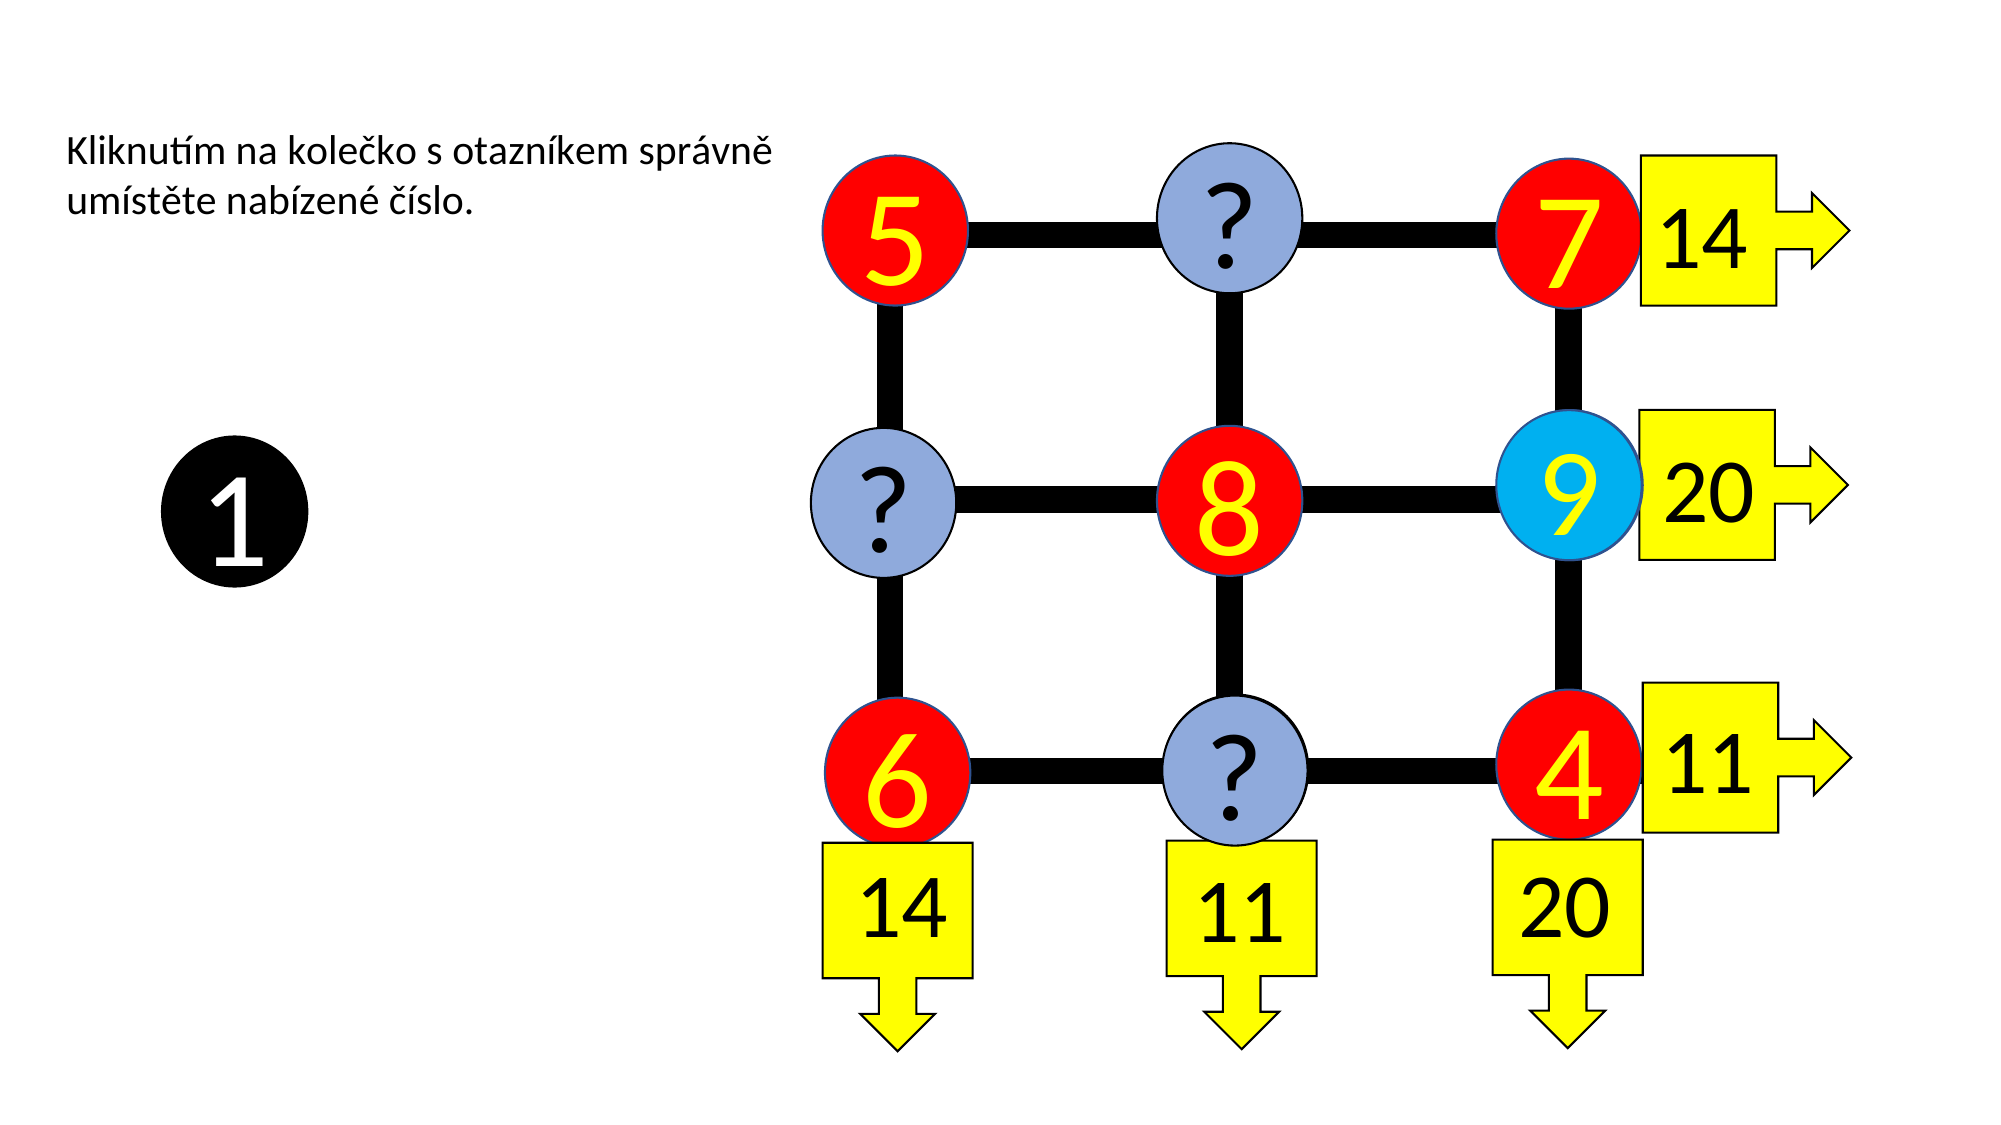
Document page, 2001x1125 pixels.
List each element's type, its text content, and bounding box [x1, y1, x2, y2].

text_box Kliknutím na kolečko s otazníkem správně umístěte nabízené číslo. [51, 114, 789, 231]
text_box [1556, 560, 1581, 690]
text_box [1640, 682, 1852, 833]
text_box 4 [1496, 689, 1642, 837]
text_box [970, 759, 1163, 784]
text_box 8 [1156, 425, 1303, 576]
text_box [955, 487, 1158, 512]
text_box 11 [1646, 694, 1769, 820]
text_box [1308, 759, 1498, 784]
text_box [1302, 487, 1500, 512]
text_box 5 [822, 155, 968, 306]
text_box 9 [1496, 410, 1642, 561]
text_box 20 [1503, 837, 1627, 964]
text_box 7 [1496, 158, 1640, 309]
text_box 11 [1178, 842, 1302, 969]
text_box 1 [161, 436, 308, 587]
text_box 6 [824, 697, 971, 837]
text_box [877, 304, 903, 430]
text_box ? [1162, 695, 1308, 846]
text_box 14 [1640, 169, 1764, 295]
text_box ? [1156, 143, 1303, 294]
text_box [1640, 155, 1850, 306]
text_box [1556, 308, 1581, 411]
text_box [1166, 840, 1317, 1050]
text_box ? [810, 427, 957, 578]
text_box [1492, 839, 1643, 1049]
text_box [1216, 575, 1242, 697]
text_box [967, 223, 1162, 248]
text_box [1216, 293, 1242, 426]
text_box 14 [840, 837, 964, 964]
text_box [877, 576, 903, 700]
text_box [1639, 409, 1848, 560]
text_box 20 [1647, 423, 1771, 549]
text_box [822, 842, 973, 1052]
text_box [1297, 223, 1497, 248]
